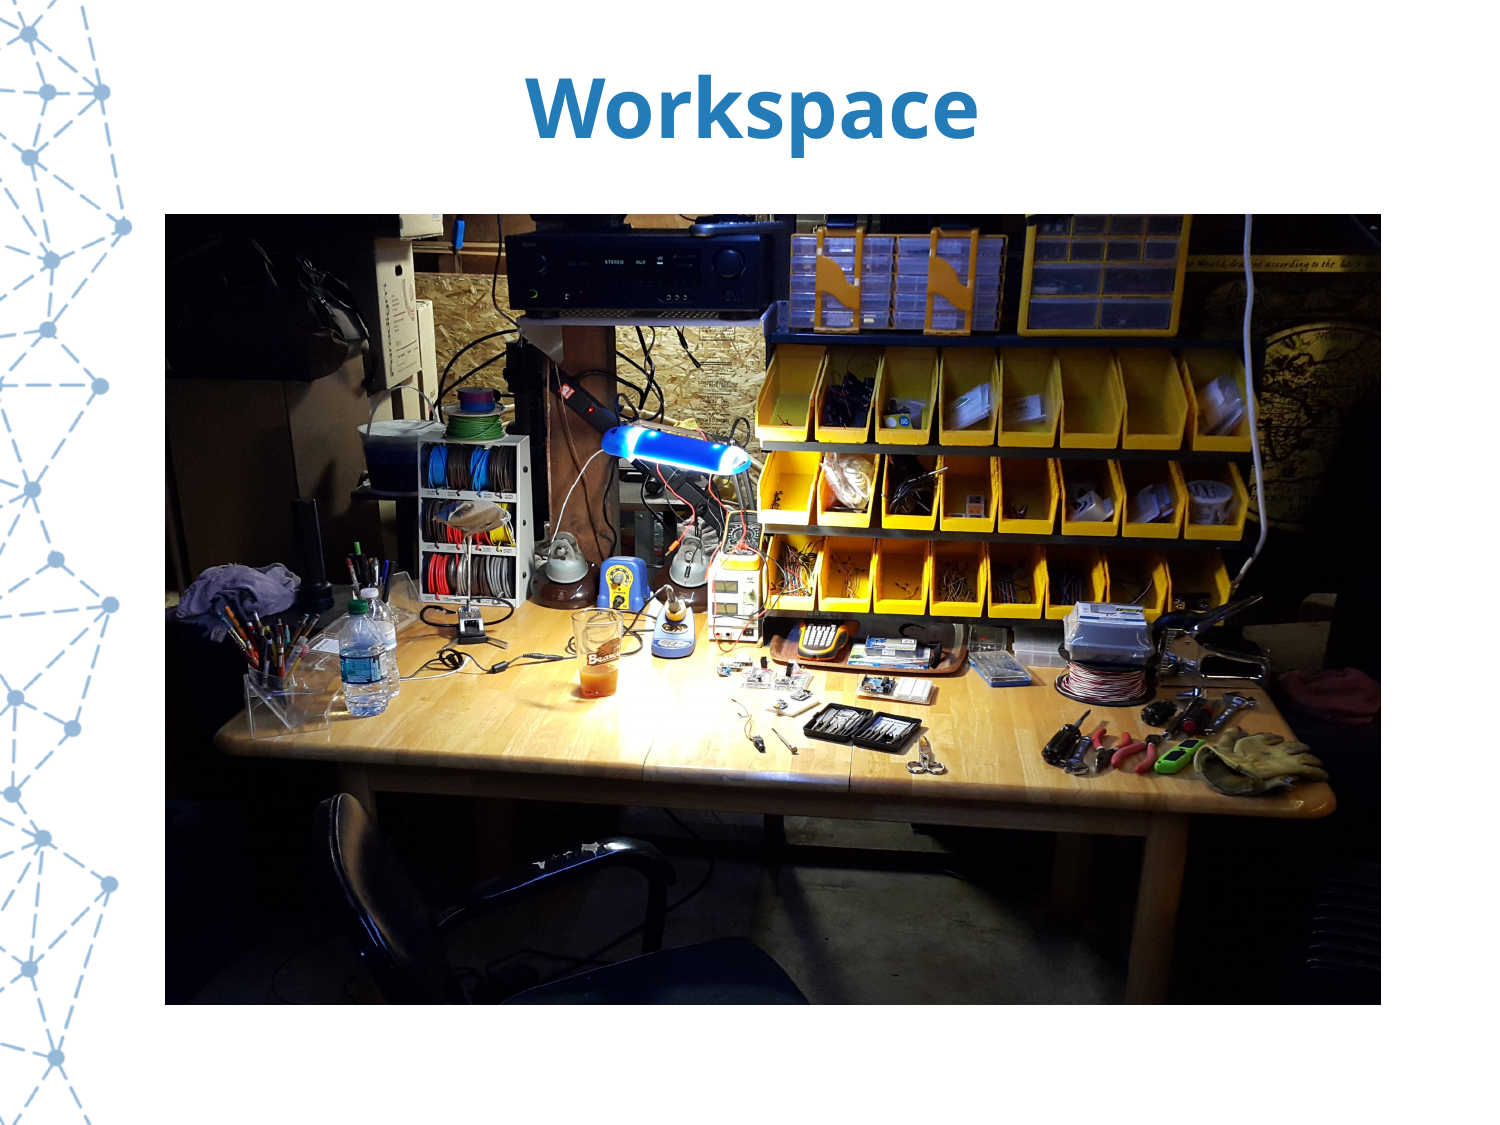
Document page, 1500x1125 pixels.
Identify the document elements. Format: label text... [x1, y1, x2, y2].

title Workspace [510, 47, 1066, 165]
picture [165, 214, 1381, 1006]
picture [0, 0, 133, 1125]
